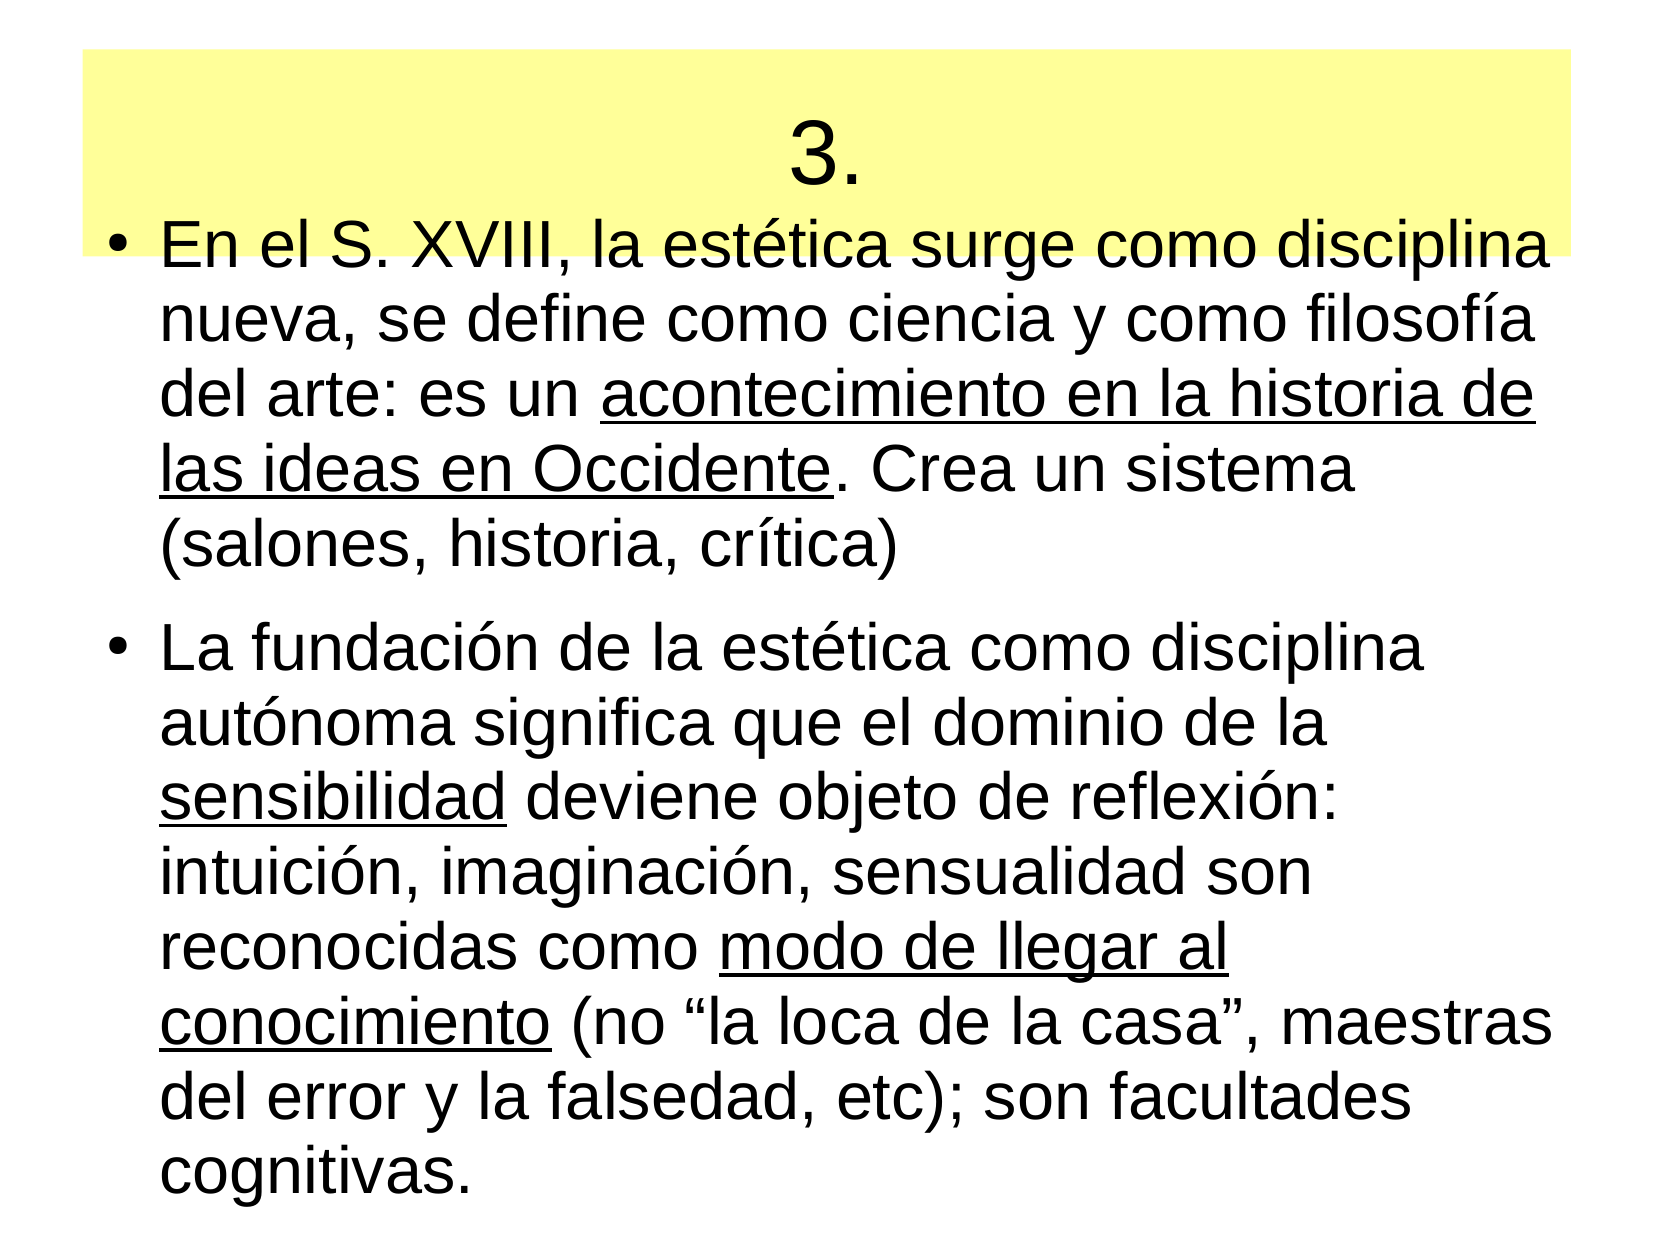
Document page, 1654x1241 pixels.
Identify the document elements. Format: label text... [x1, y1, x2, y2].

list En el S. XVIII, la estética surge como disciplina nueva, se define como ciencia y como filosofía del arte: es un acontecimiento en la historia de las ideas en Occidente. Crea un sistema (salones, historia, crítica) La fundación de la estética como disciplina autónoma significa que el dominio de la sensibilidad deviene objeto de reflexión: intuición, imaginación, sensualidad son reconocidas como modo de llegar al conocimiento (no “la loca de la casa”, maestras del error y la falsedad, etc); son facultades cognitivas. [88, 206, 1577, 1026]
title 3. [82, 49, 1571, 257]
